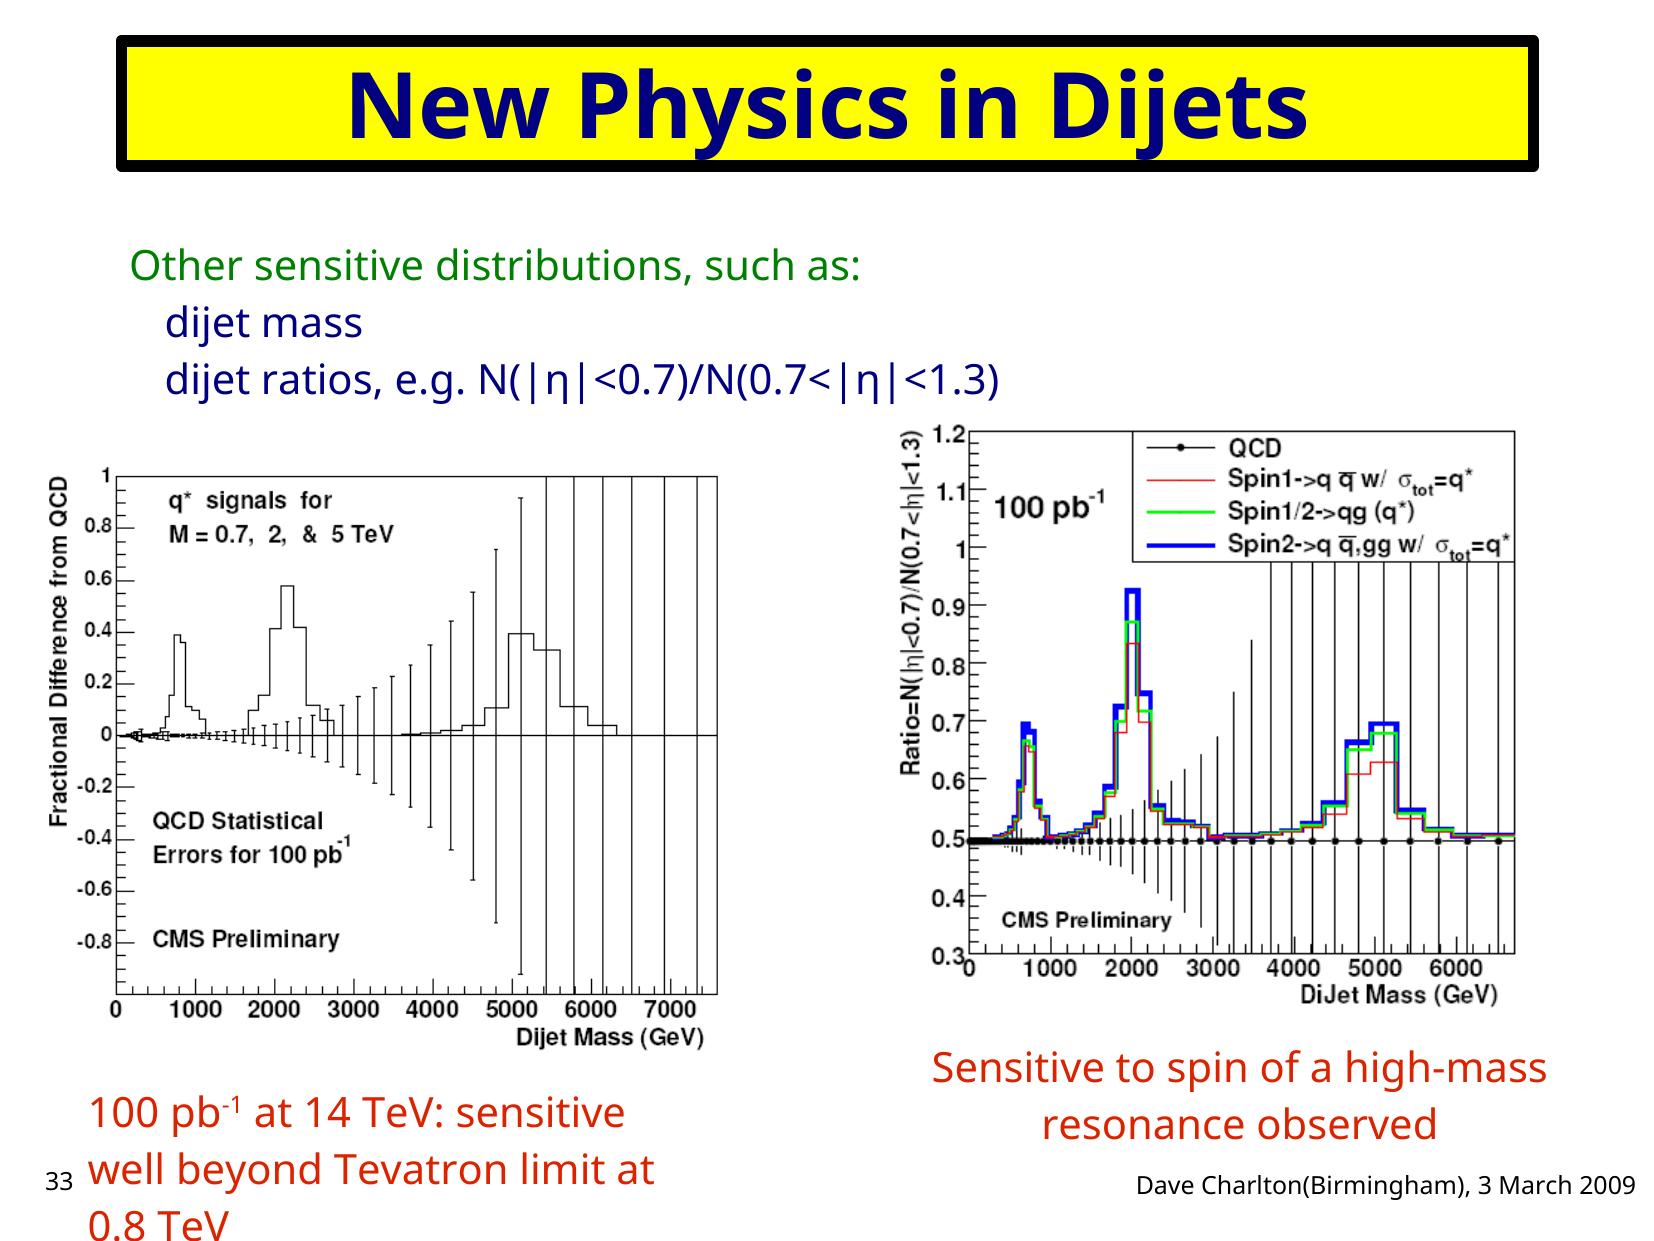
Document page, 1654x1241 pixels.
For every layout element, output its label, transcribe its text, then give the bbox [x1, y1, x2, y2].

text_box Sensitive to spin of a high-mass resonance observed [927, 1037, 1553, 1135]
picture [48, 461, 723, 1053]
picture [887, 416, 1526, 1017]
text_box 100 pb-1 at 14 TeV: sensitive well beyond Tevatron limit at 0.8 TeV [87, 1082, 713, 1181]
text_box Other sensitive distributions, such as: dijet mass dijet ratios, e.g. N(|η|<0.7)/N(0.7<|η|<1.3) [129, 236, 1525, 1055]
title New Physics in Dijets [121, 49, 1534, 158]
